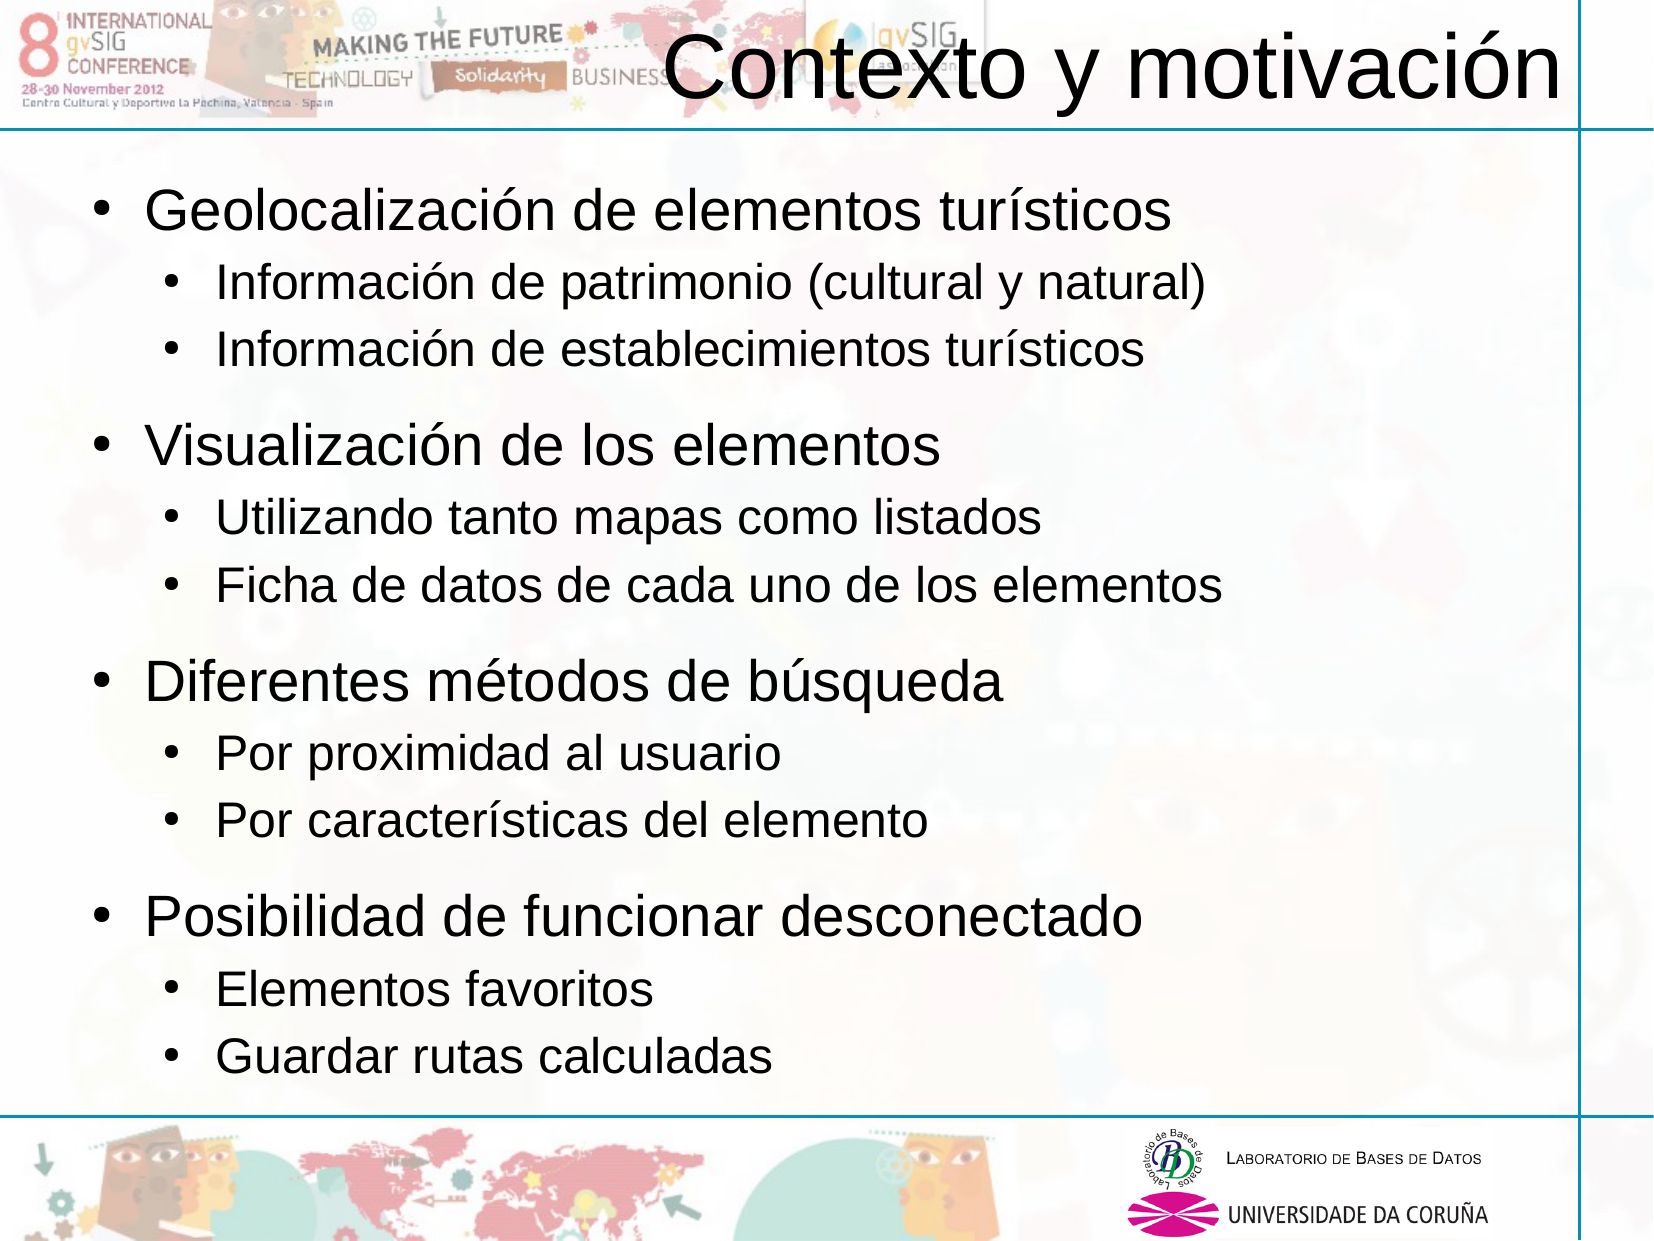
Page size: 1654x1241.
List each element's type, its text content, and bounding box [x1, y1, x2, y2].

picture [1126, 1127, 1492, 1238]
list Geolocalización de elementos turísticos Información de patrimonio (cultural y natural) Información de establecimientos turísticos Visualización de los elementos Utilizando tanto mapas como listados Ficha de datos de cada uno de los elementos Diferentes métodos de búsqueda Por proximidad al usuario Por características del elemento Posibilidad de funcionar desconectado Elementos favoritos Guardar rutas calculadas [73, 177, 1571, 1084]
title Contexto y motivación [76, 14, 1565, 119]
